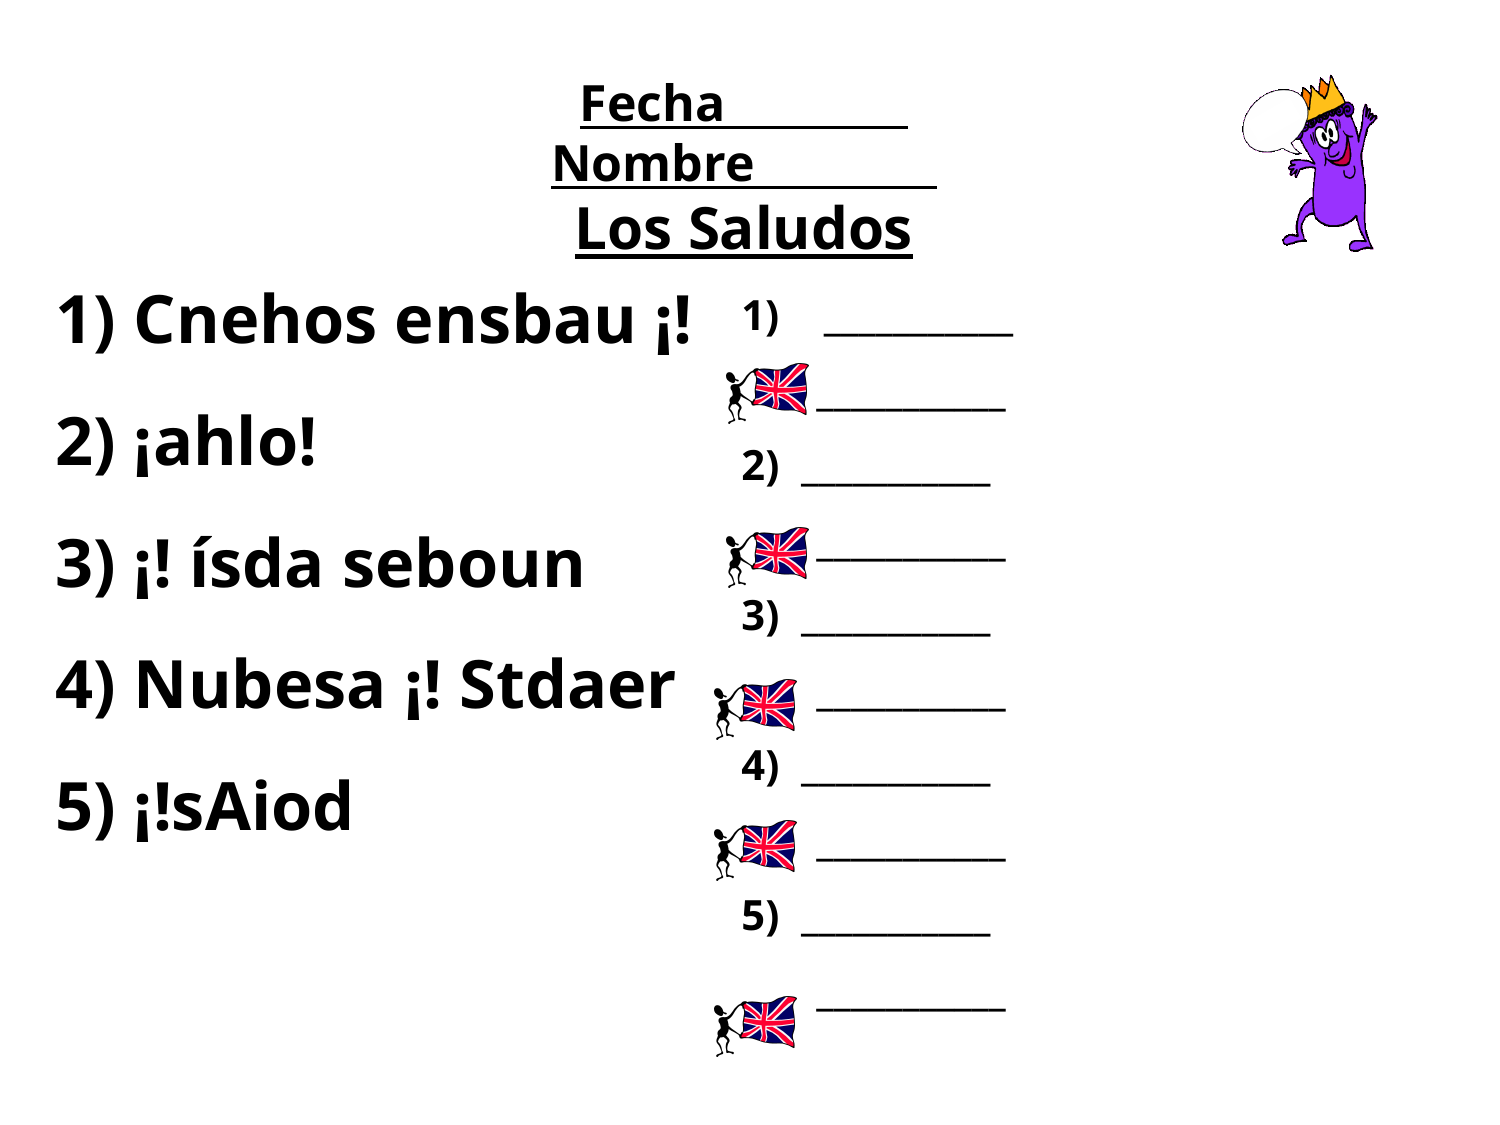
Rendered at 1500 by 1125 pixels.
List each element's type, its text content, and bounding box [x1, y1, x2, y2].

text_box [1246, 97, 1302, 143]
text_box 1) Cnehos ensbau ¡! 2) ¡ahlo! 3) ¡! ísda seboun 4) Nubesa ¡! Stdaer 5) ¡!sAiod [41, 269, 750, 852]
picture [714, 996, 797, 1057]
text_box ___________ ___________ 2) ___________ ___________ 3) ___________ ___________ 4) ___________ ___________ 5) ___________ ___________ [726, 281, 1436, 1031]
picture [1242, 70, 1381, 256]
text_box Fecha Nombre Los Saludos [41, 42, 1447, 291]
picture [726, 363, 809, 424]
picture [714, 679, 797, 741]
picture [714, 820, 797, 881]
picture [726, 527, 809, 588]
